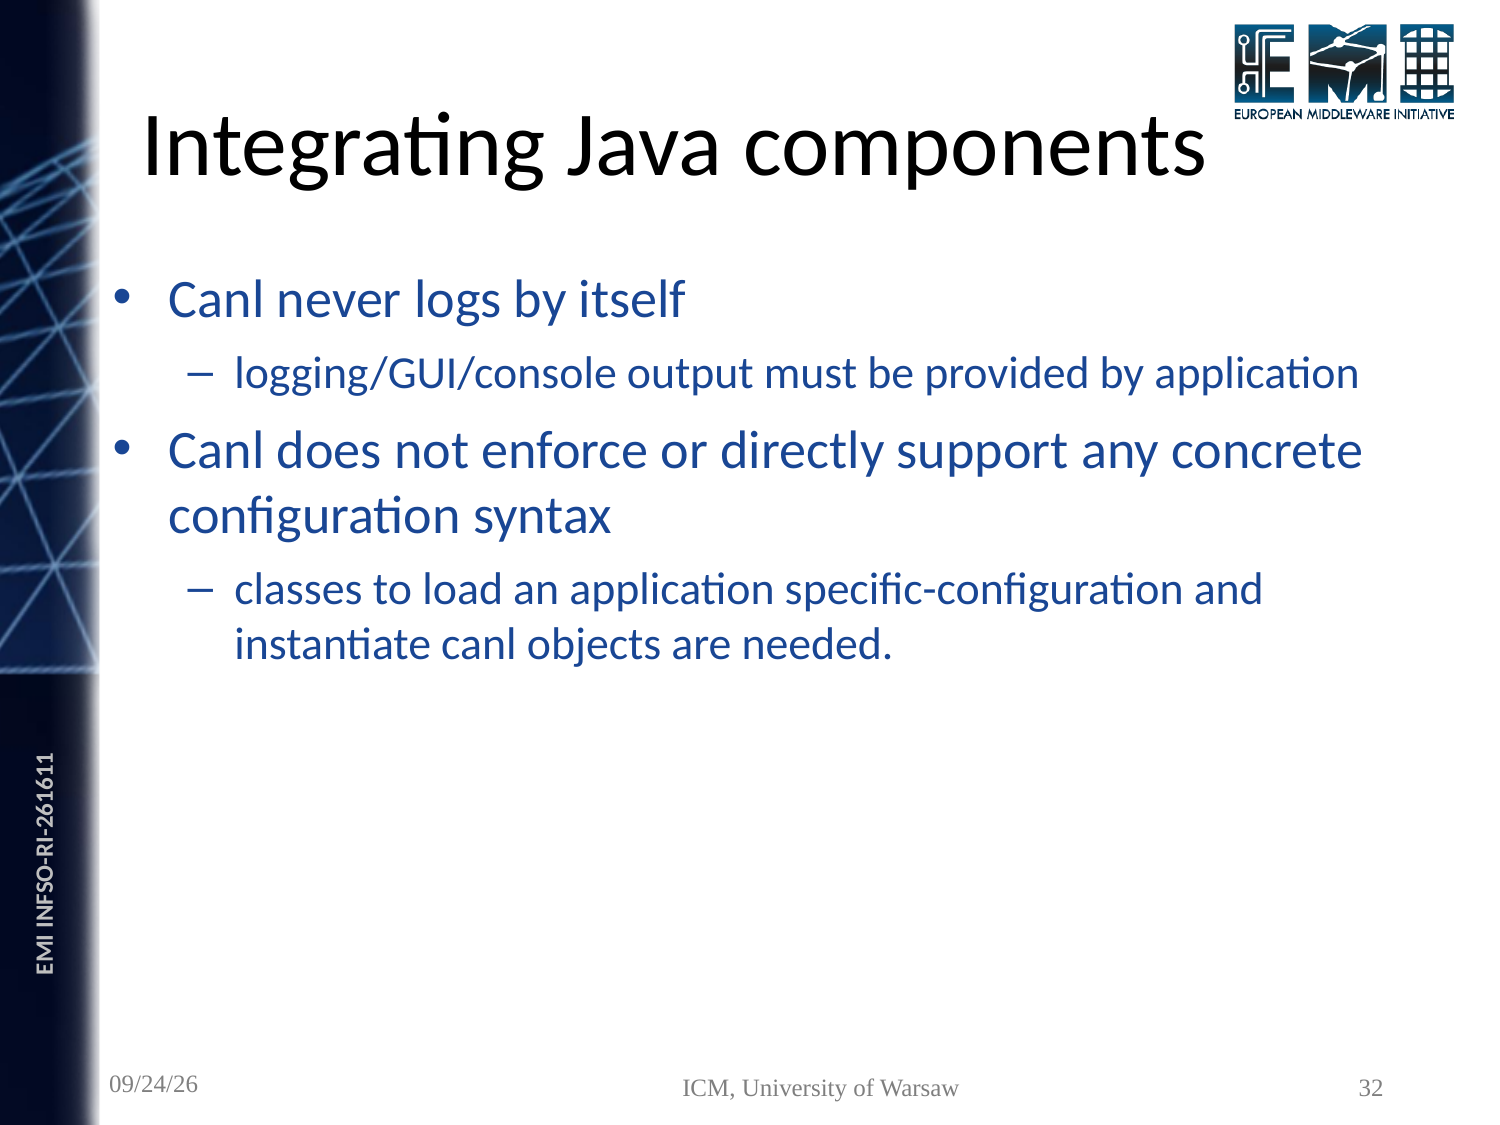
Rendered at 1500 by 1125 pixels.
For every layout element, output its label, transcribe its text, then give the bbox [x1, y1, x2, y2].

title Integrating Java components [112, 28, 1238, 249]
picture [1185, 8, 1500, 140]
picture [0, 0, 111, 1125]
list Canl never logs by itself logging/GUI/console output must be provided by application Canl does not enforce or directly support any concrete configuration syntax classes to load an application specific-configuration and instantiate canl objects are needed. [112, 263, 1425, 1006]
